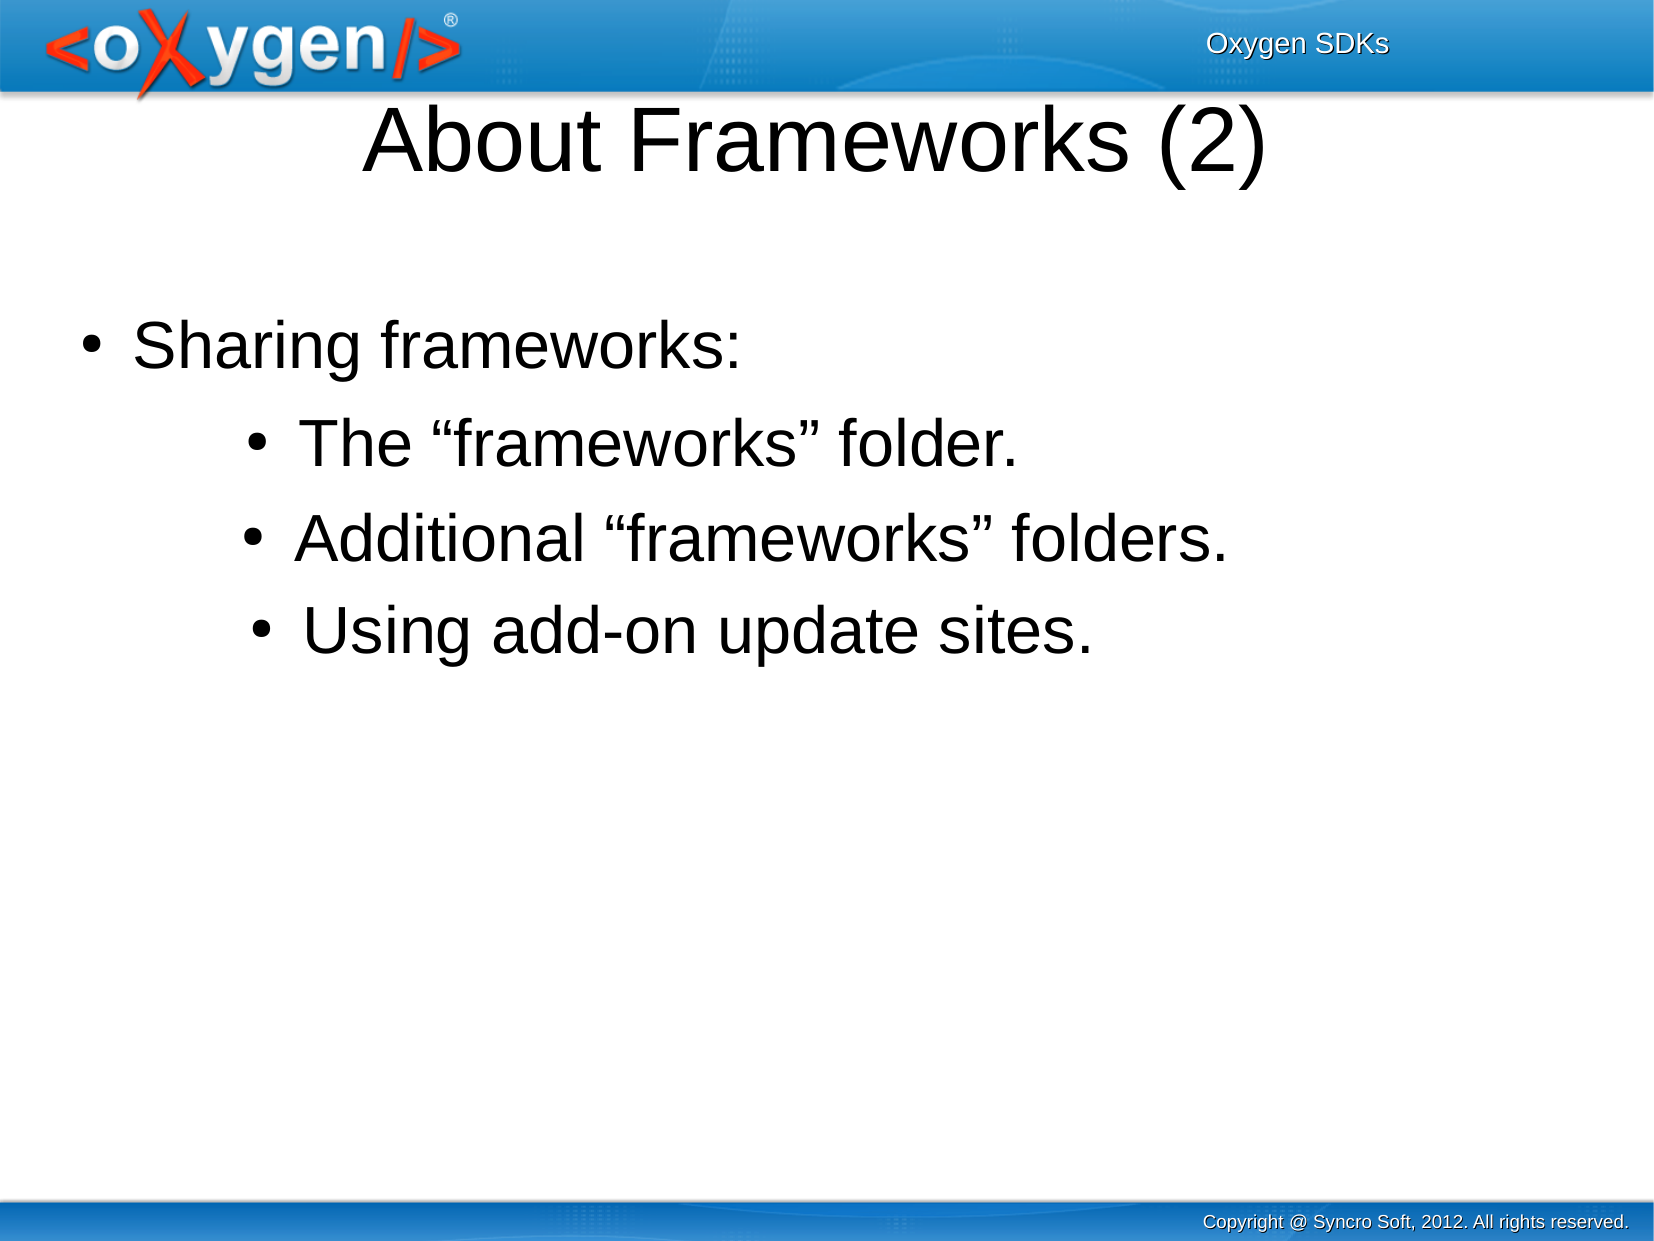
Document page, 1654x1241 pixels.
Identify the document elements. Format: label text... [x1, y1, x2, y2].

list The “frameworks” folder. [227, 405, 1654, 490]
list Using add-on update sites. [231, 593, 1654, 678]
list Additional “frameworks” folders. [223, 501, 1654, 586]
picture [0, 1195, 1654, 1241]
picture [0, 0, 1654, 109]
list Sharing frameworks: [62, 308, 1540, 393]
title About Frameworks (2) [82, 78, 1550, 304]
